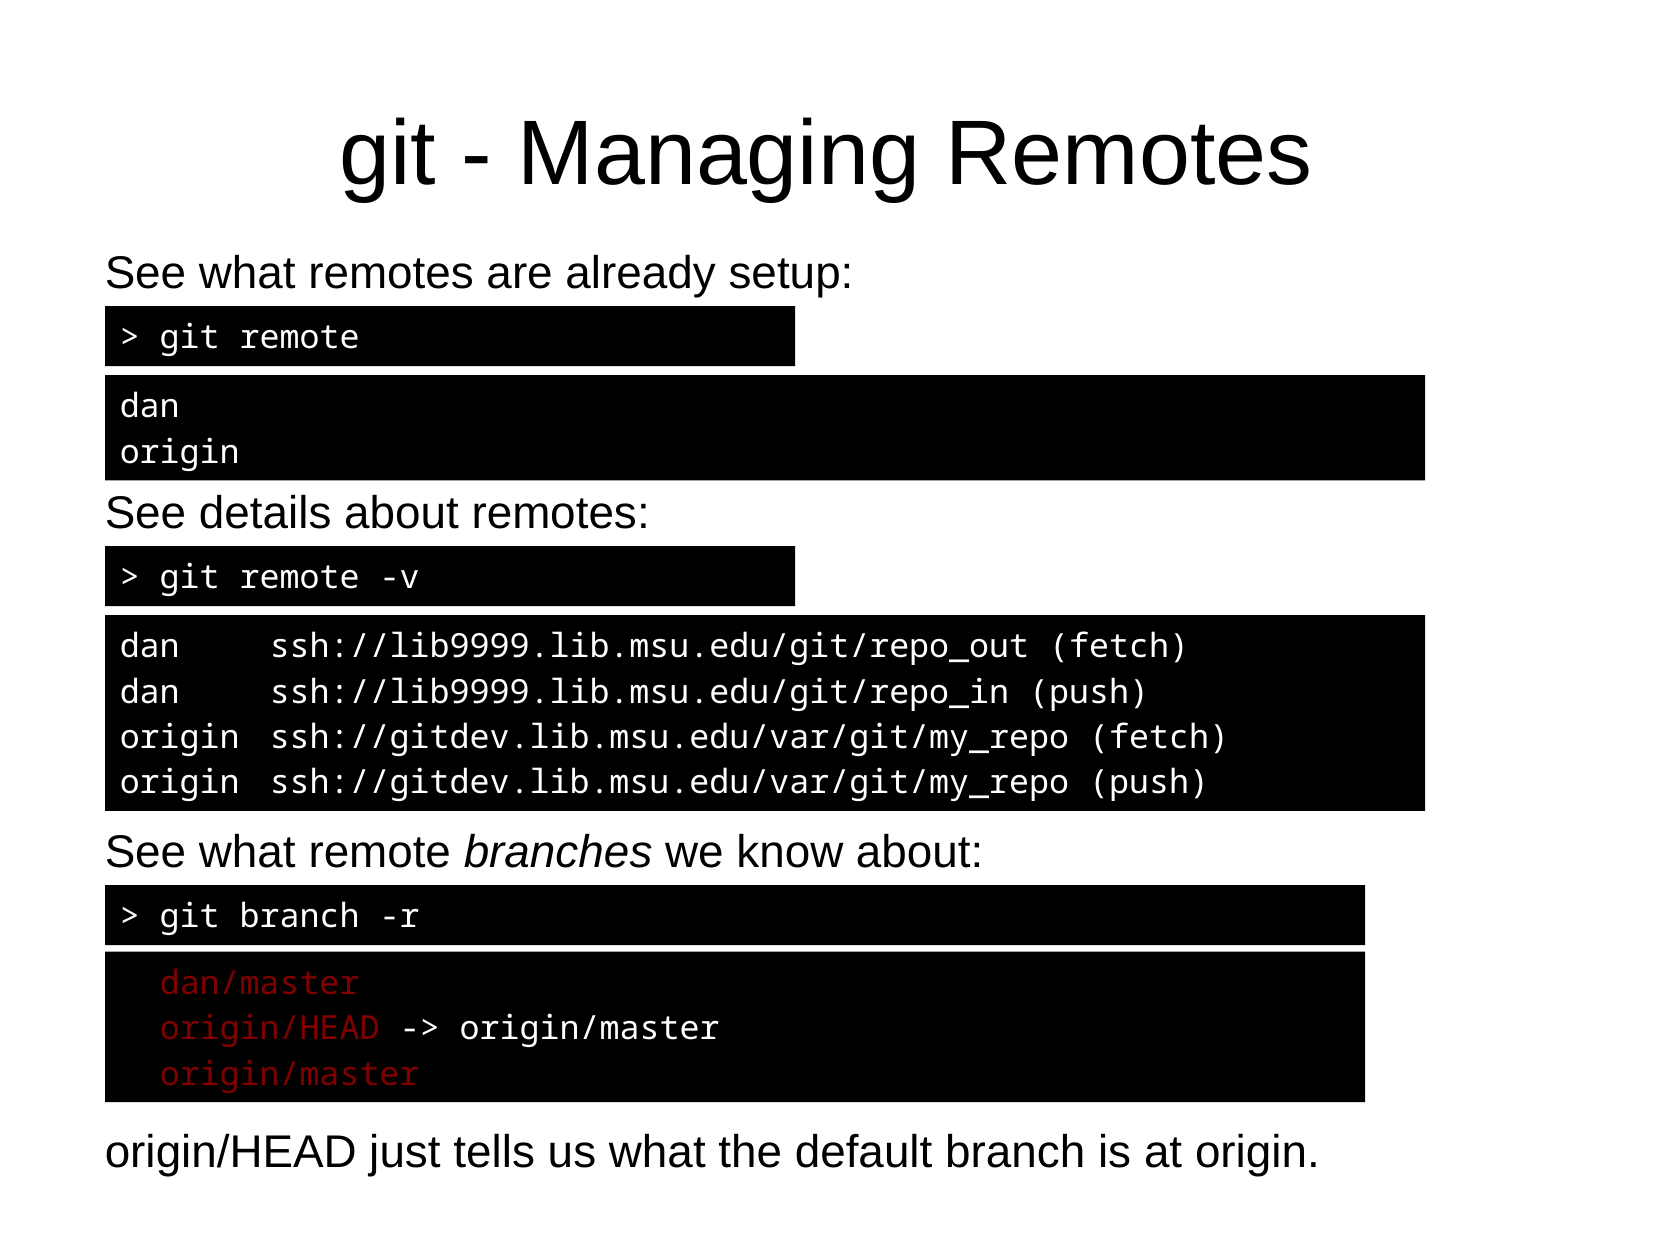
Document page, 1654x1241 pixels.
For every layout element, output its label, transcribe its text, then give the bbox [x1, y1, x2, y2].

text_box dan origin [105, 375, 1426, 481]
text_box > git remote [105, 306, 796, 363]
text_box See what remotes are already setup: [90, 240, 1381, 307]
text_box origin/HEAD just tells us what the default branch is at origin. [90, 1118, 1471, 1186]
title git - Managing Remotes [82, 49, 1571, 257]
text_box See what remote branches we know about: [90, 818, 1411, 886]
text_box dan ssh://lib9999.lib.msu.edu/git/repo_out (fetch) dan ssh://lib9999.lib.msu.edu/git/repo_in (push) origin ssh://gitdev.lib.msu.edu/var/git/my_repo (fetch) origin ssh://gitdev.lib.msu.edu/var/git/my_repo (push) [105, 615, 1426, 811]
text_box > git remote -v [105, 546, 796, 603]
text_box dan/master origin/HEAD -> origin/master origin/master [105, 951, 1366, 1096]
text_box See details about remotes: [90, 480, 1381, 547]
text_box > git branch -r [105, 885, 1366, 942]
